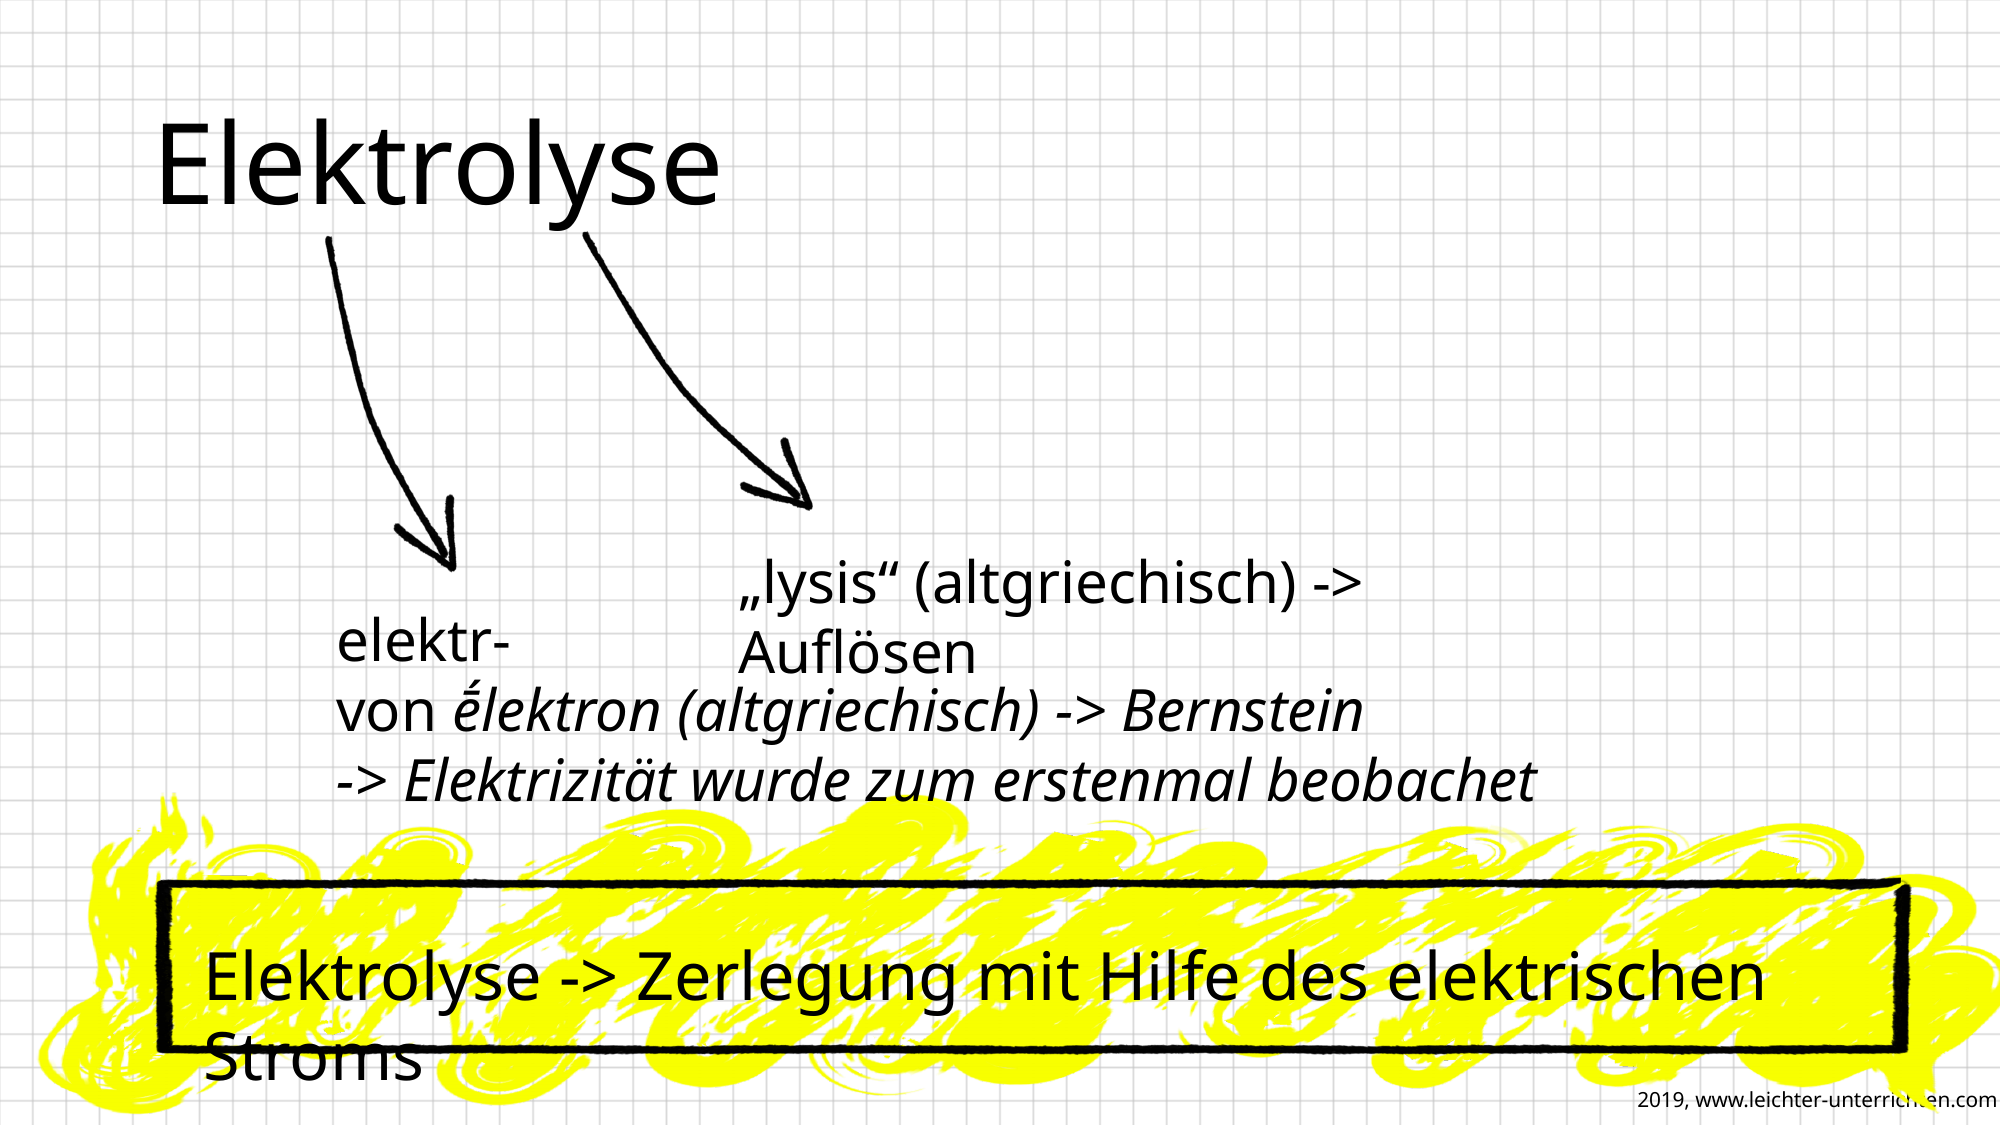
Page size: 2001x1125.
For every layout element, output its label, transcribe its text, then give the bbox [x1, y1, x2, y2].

text_box elektr- von ḗlektron (altgriechisch) -> Bernstein -> Elektrizität wurde zum erstenmal beobachet [321, 595, 1847, 821]
picture [0, 0, 2000, 1125]
title Elektrolyse [137, 59, 1863, 278]
text_box Elektrolyse -> Zerlegung mit Hilfe des elektrischen Stroms [188, 926, 1847, 1101]
text_box „lysis“ (altgriechisch) -> Auflösen [723, 537, 1600, 693]
